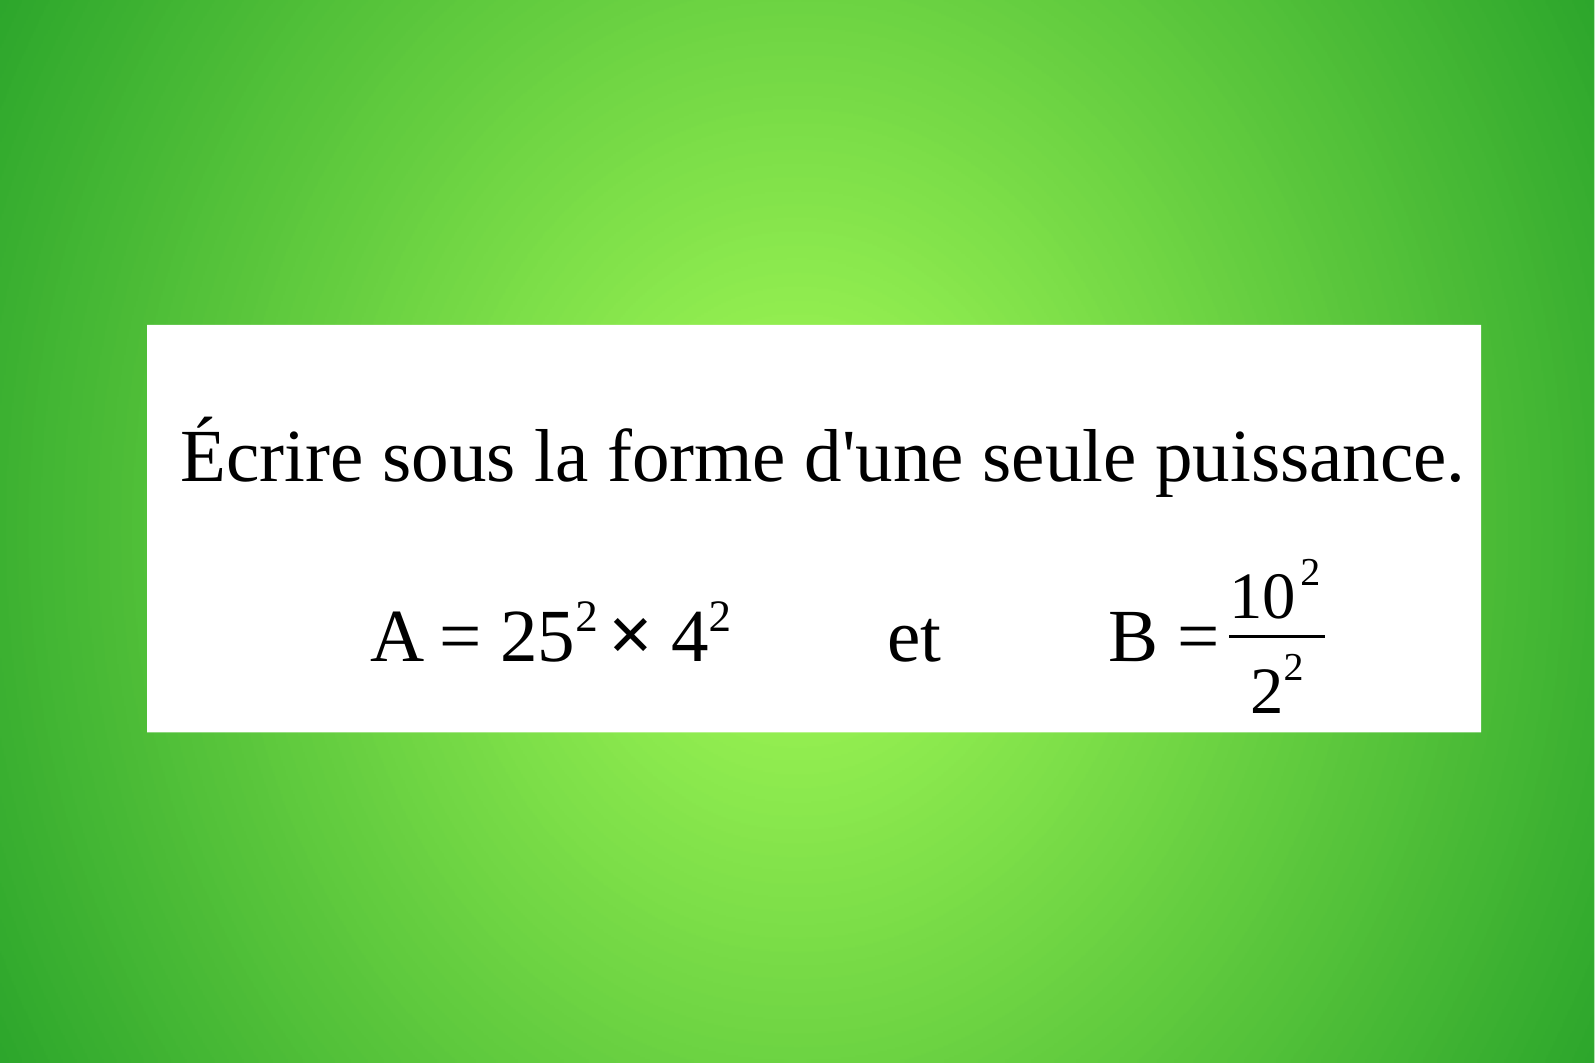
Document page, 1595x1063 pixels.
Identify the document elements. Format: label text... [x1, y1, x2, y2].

picture [0, 0, 1595, 1063]
chart [1208, 547, 1342, 728]
text_box Écrire sous la forme d'une seule puissance. A = 252 × 42 et B = [147, 324, 1482, 733]
